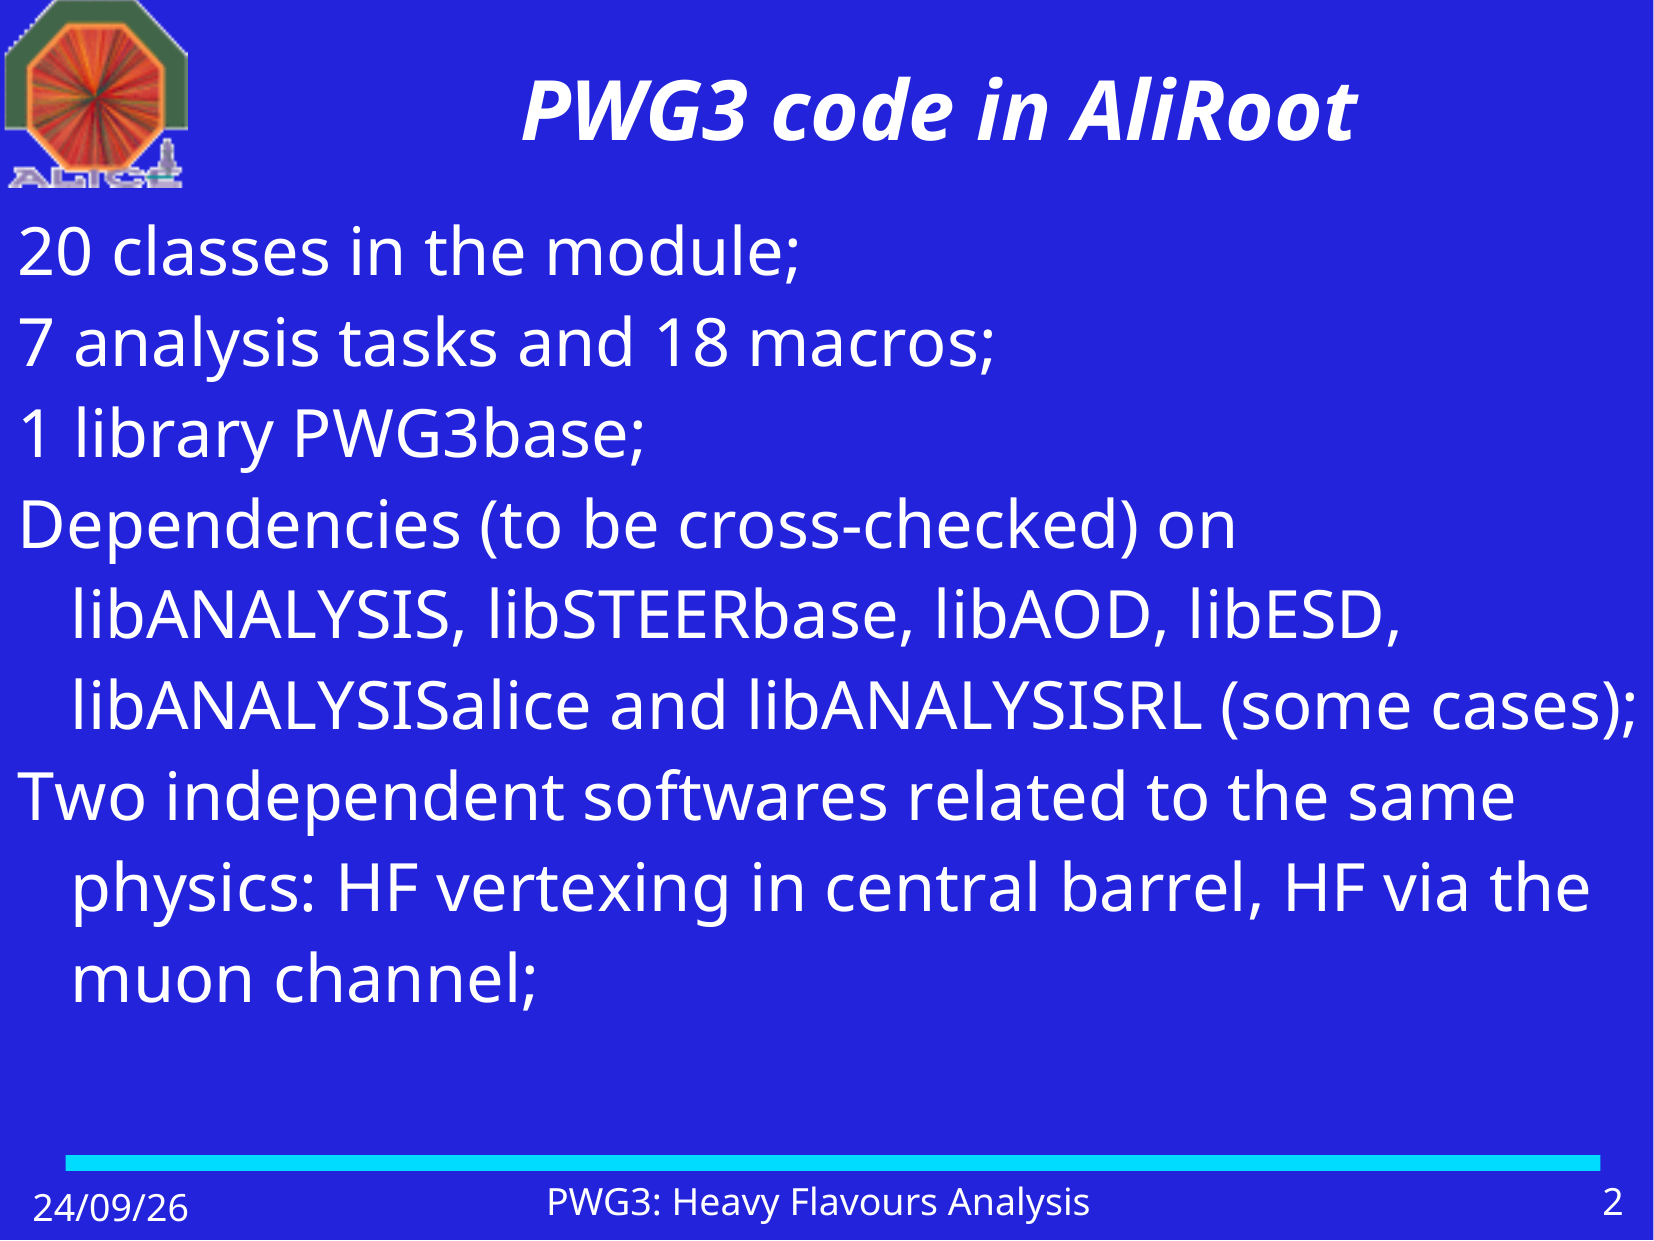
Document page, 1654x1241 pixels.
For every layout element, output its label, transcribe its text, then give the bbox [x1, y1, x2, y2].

list 20 classes in the module; 7 analysis tasks and 18 macros; 1 library PWG3base; Dependencies (to be cross-checked) on libANALYSIS, libSTEERbase, libAOD, libESD, libANALYSISalice and libANALYSISRL (some cases); Two independent softwares related to the same physics: HF vertexing in central barrel, HF via the muon channel; [0, 204, 1654, 1135]
title PWG3 code in AliRoot [225, 4, 1654, 204]
picture [4, 0, 188, 188]
